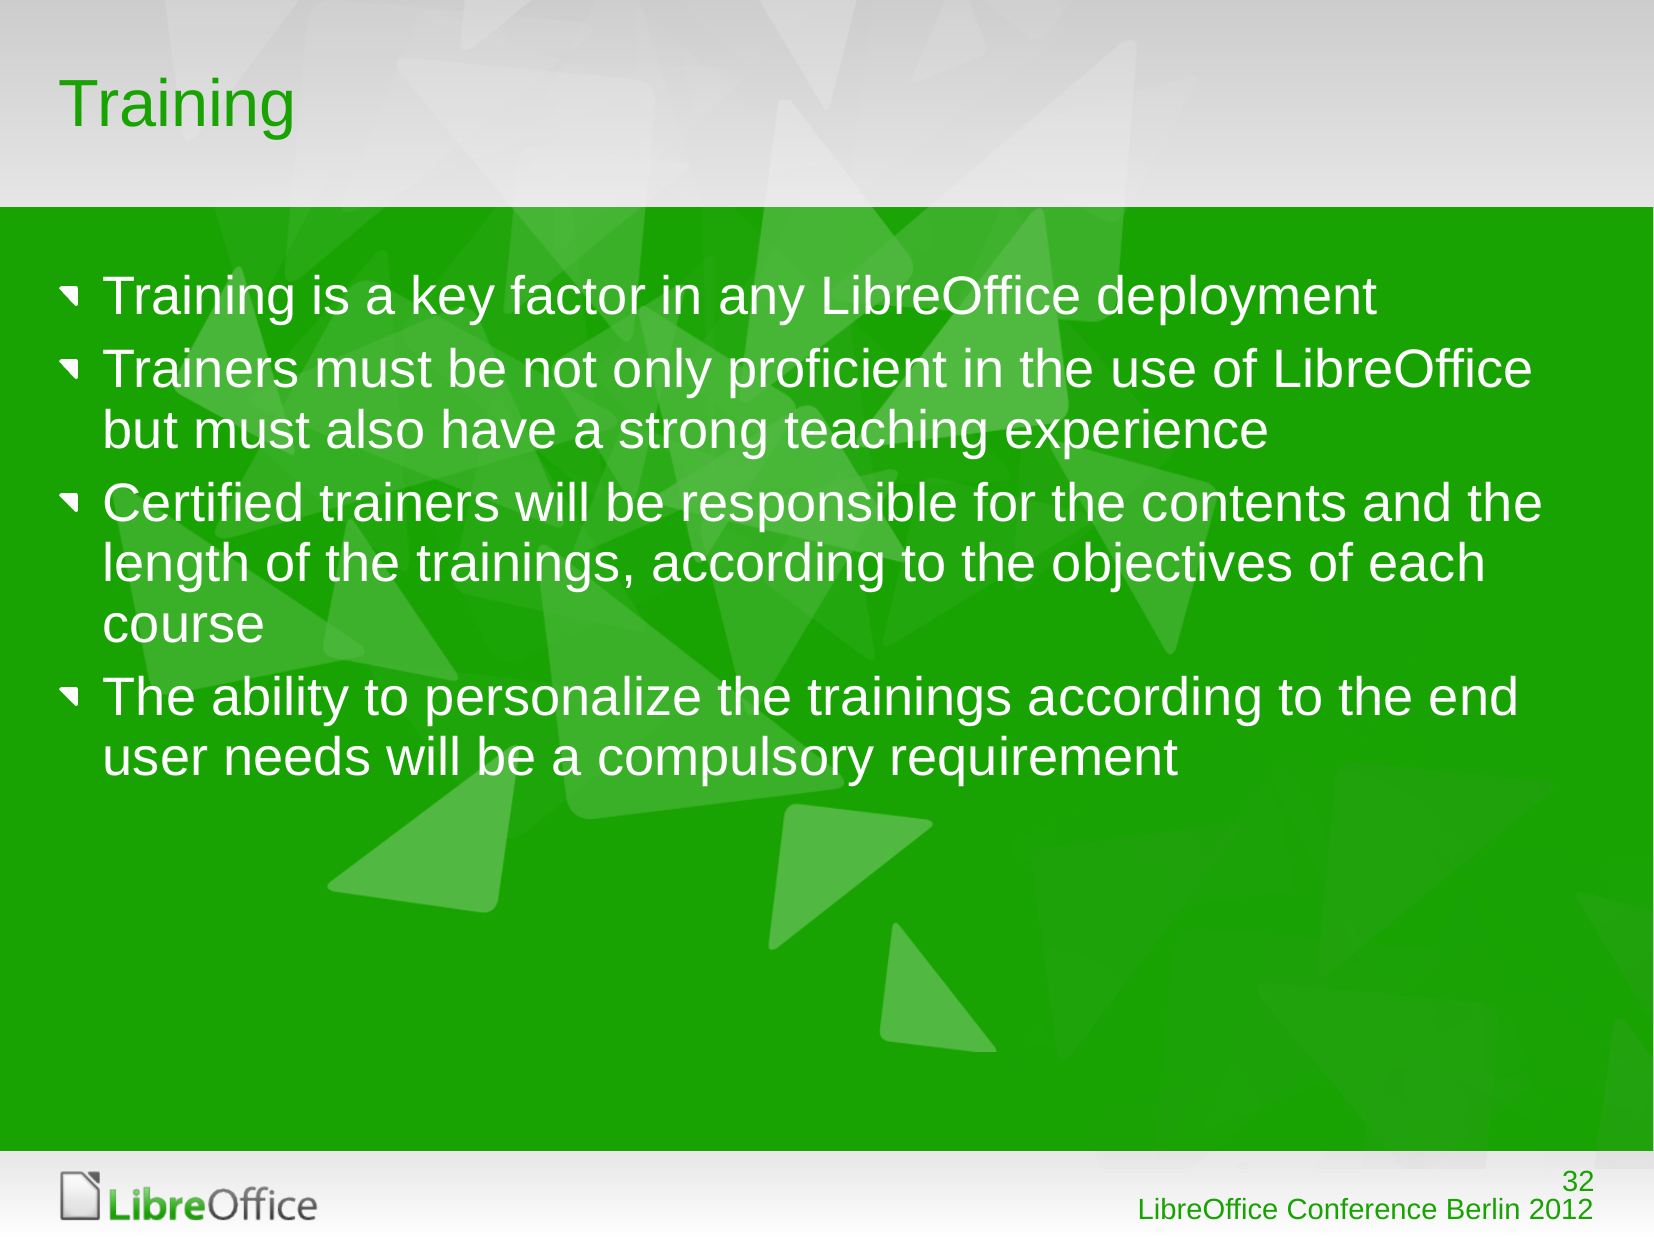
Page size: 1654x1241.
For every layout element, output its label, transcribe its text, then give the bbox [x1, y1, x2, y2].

picture [0, 0, 1654, 1169]
title Training [59, 29, 1595, 178]
list Training is a key factor in any LibreOffice deployment Trainers must be not only proficient in the use of LibreOffice but must also have a strong teaching experience Certified trainers will be responsible for the contents and the length of the trainings, according to the objectives of each course The ability to personalize the trainings according to the end user needs will be a compulsory requirement [59, 265, 1595, 788]
picture [41, 1152, 337, 1240]
